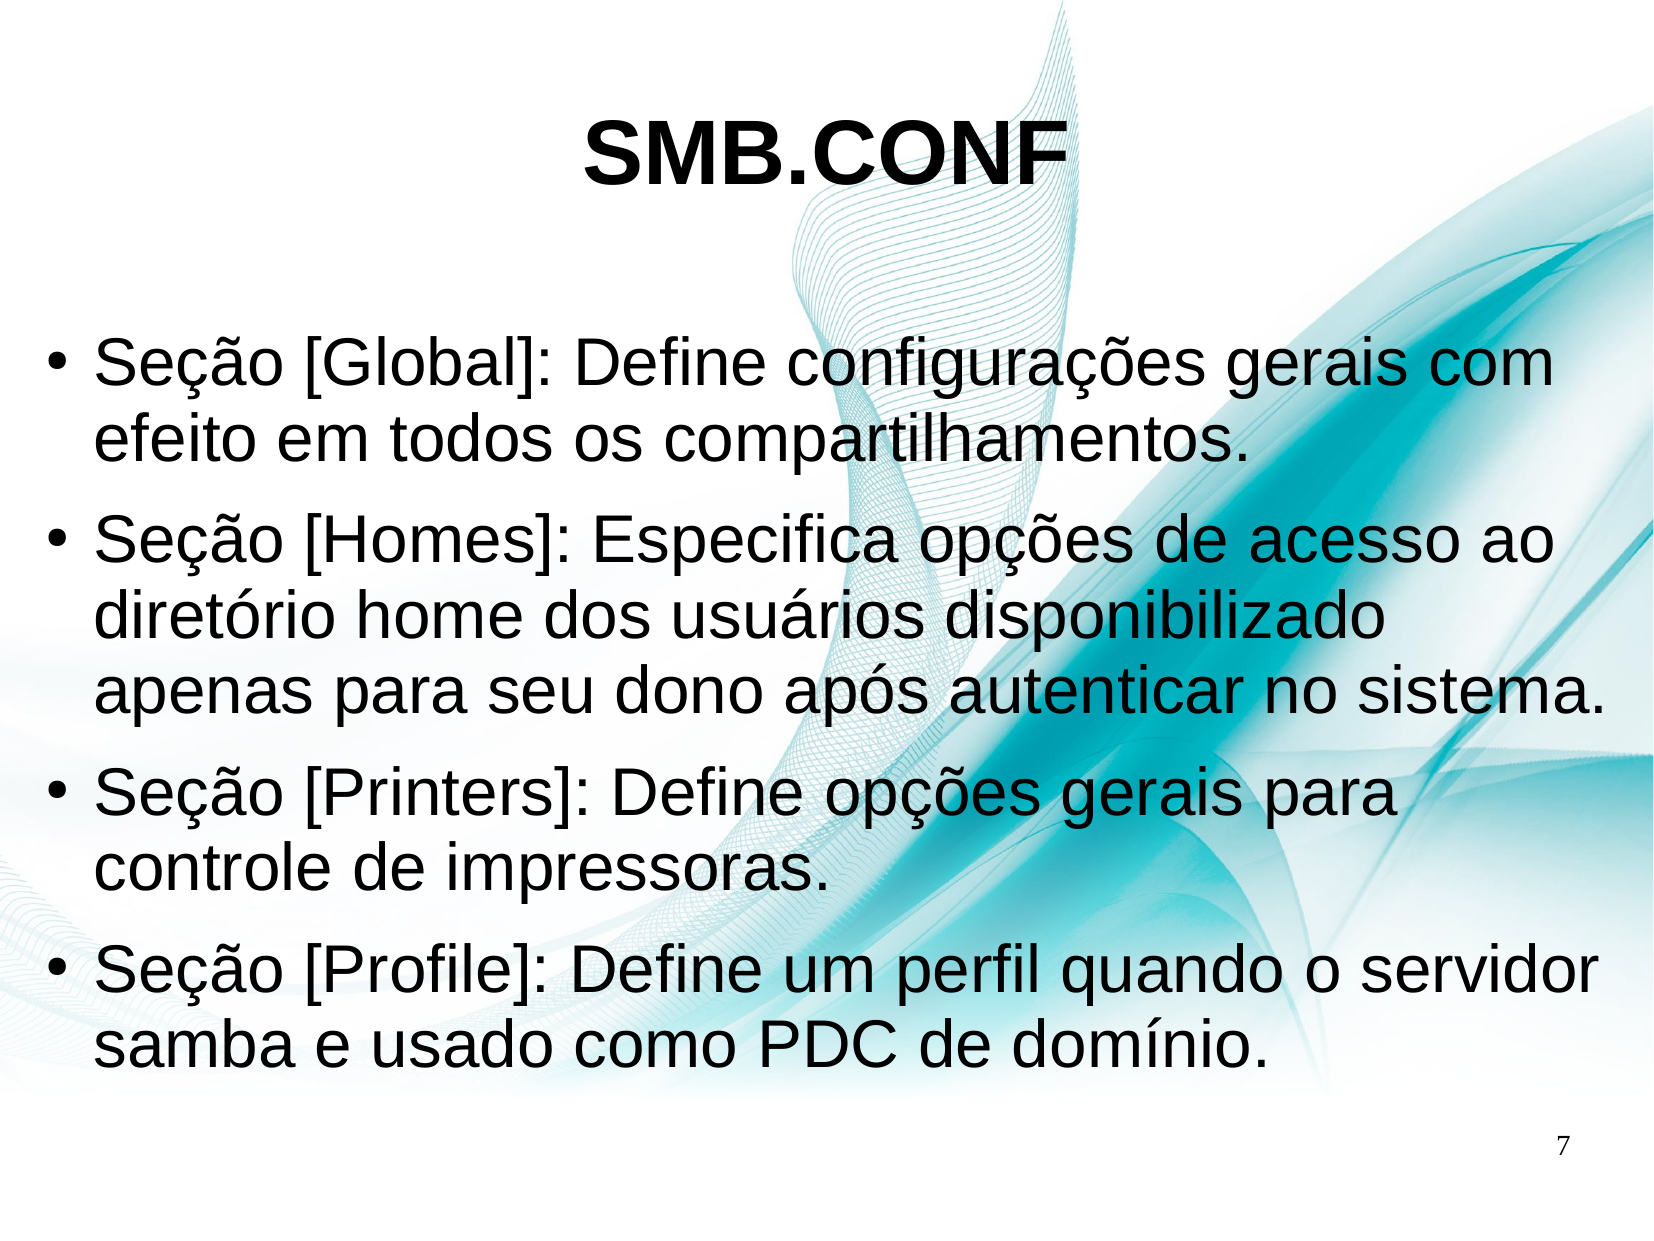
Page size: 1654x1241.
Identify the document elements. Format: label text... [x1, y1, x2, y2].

list Seção [Global]: Define configurações gerais com efeito em todos os compartilhamentos. Seção [Homes]: Especifica opções de acesso ao diretório home dos usuários disponibilizado apenas para seu dono após autenticar no sistema. Seção [Printers]: Define opções gerais para controle de impressoras. Seção [Profile]: Define um perfil quando o servidor samba e usado como PDC de domínio. [29, 324, 1625, 1144]
picture [0, 0, 1654, 1125]
title SMB.CONF [82, 56, 1571, 250]
